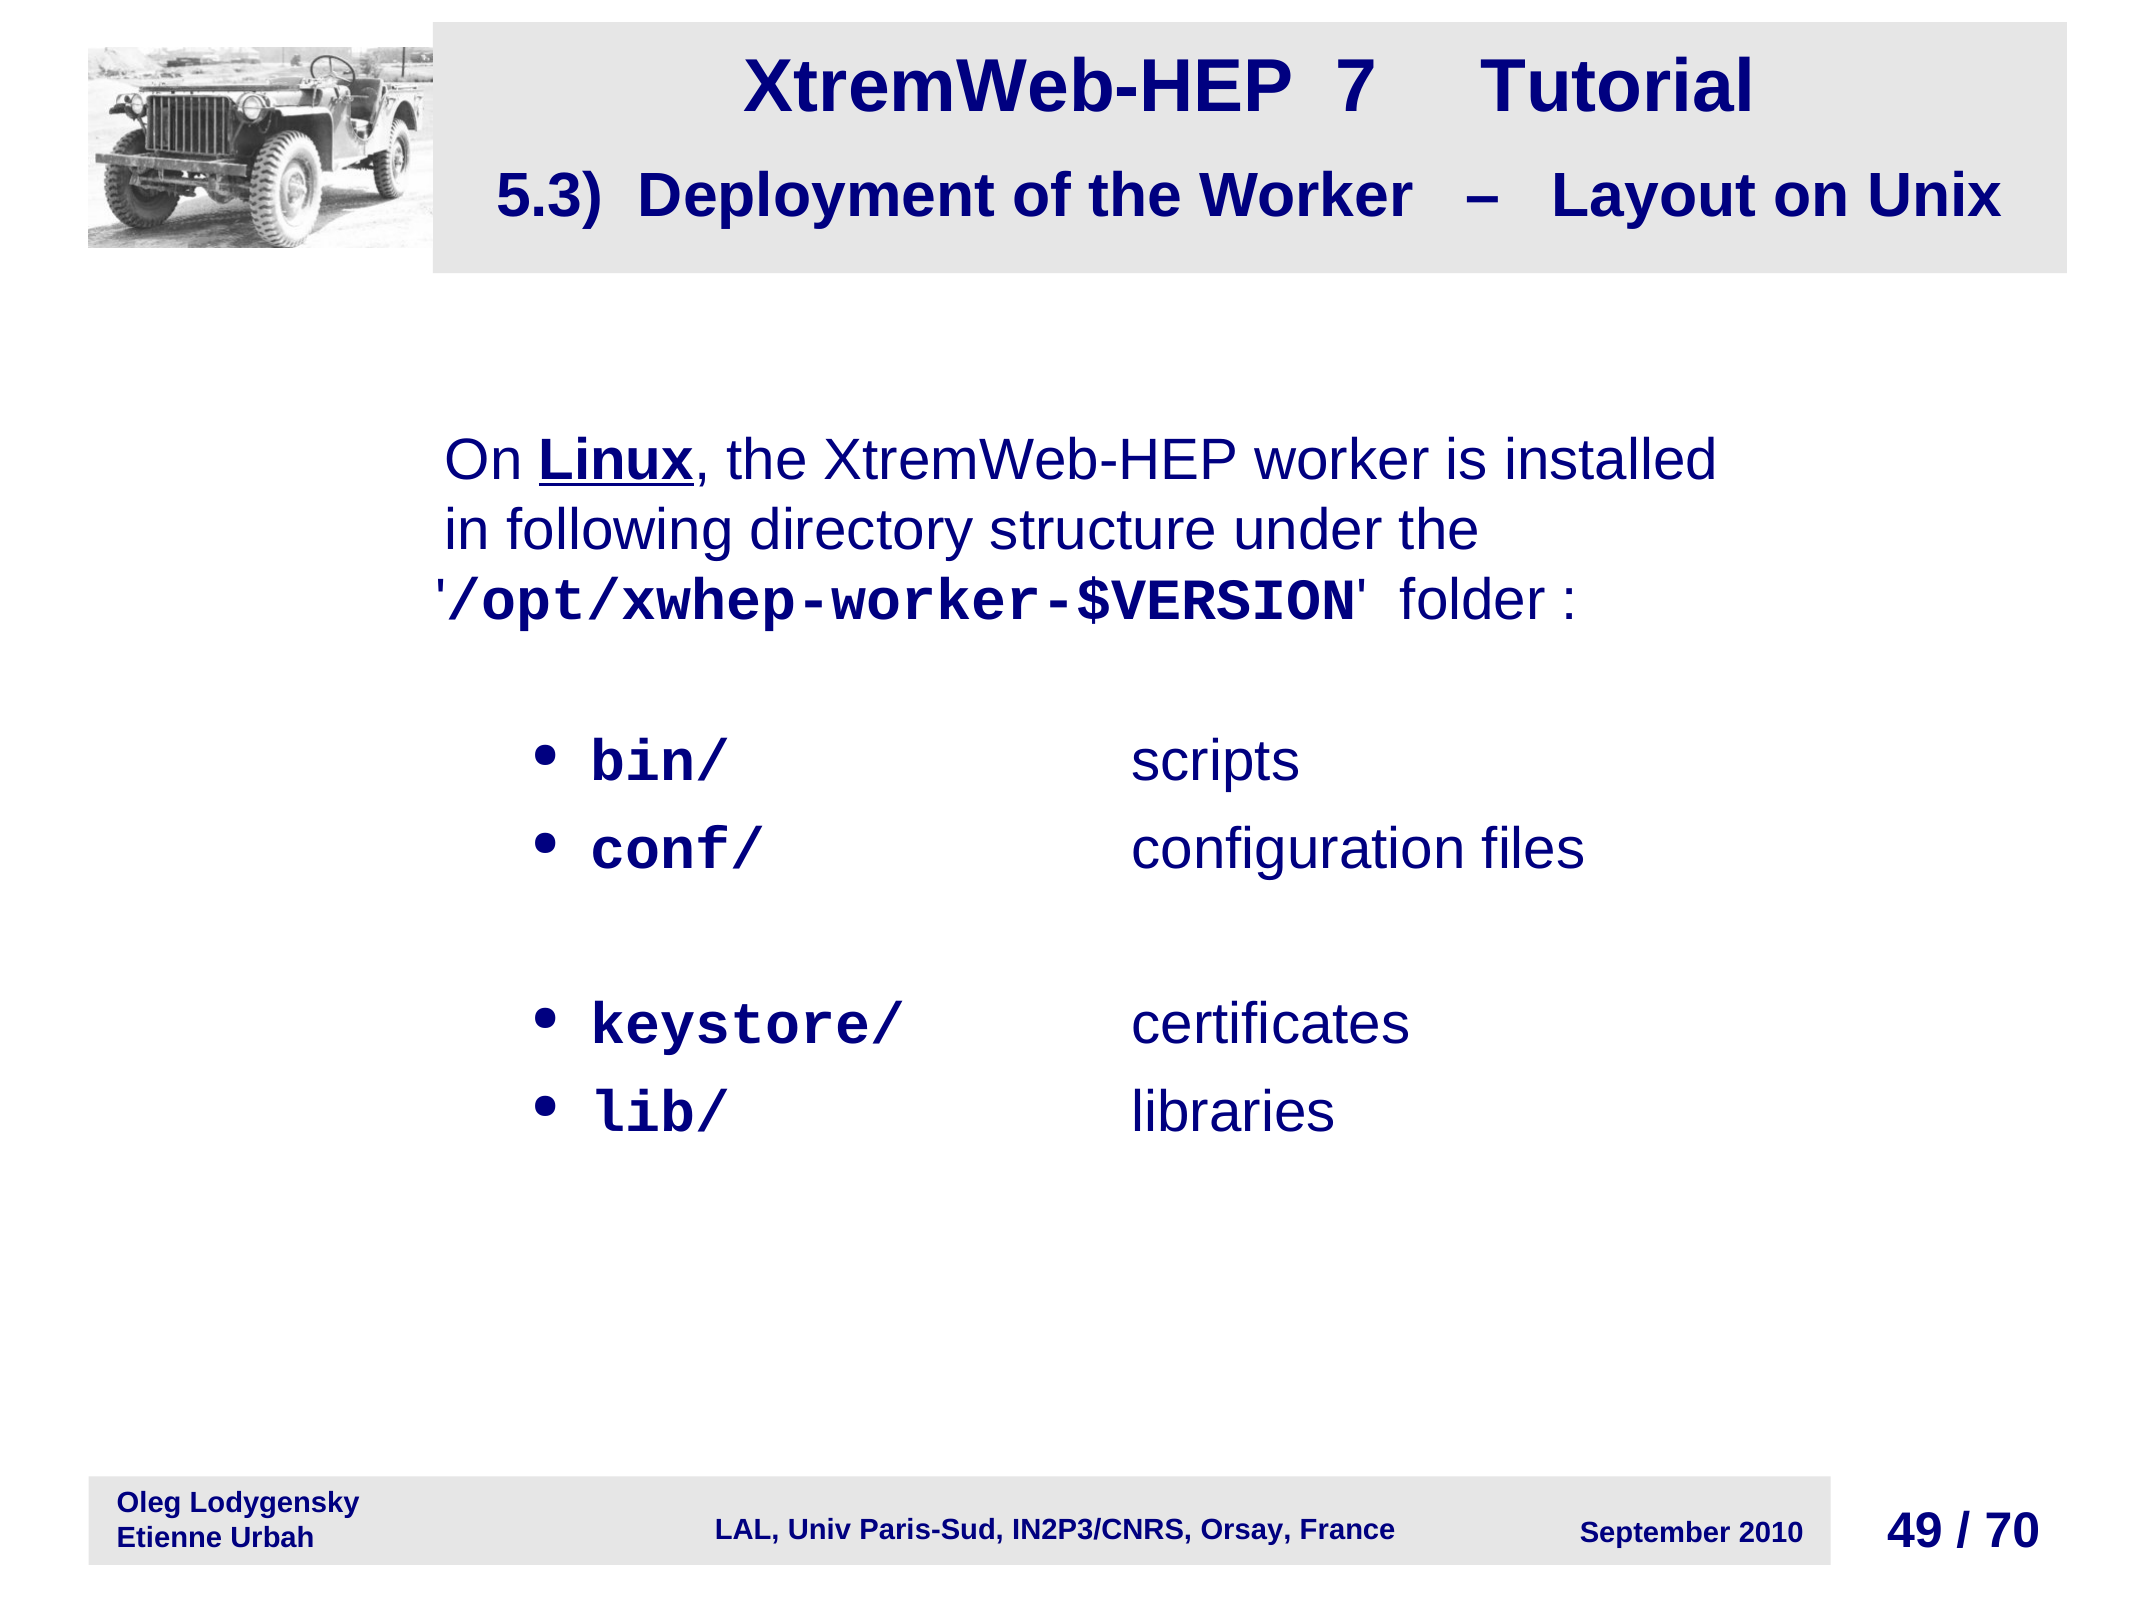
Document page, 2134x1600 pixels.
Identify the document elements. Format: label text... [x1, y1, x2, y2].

text_box bin/ conf/ keystore/ lib/ [531, 650, 916, 1144]
picture [88, 47, 433, 248]
text_box On Linux, the XtremWeb-HEP worker is installed in following directory structure under the '/opt/xwhep-worker-$VERSION' folder : [435, 420, 1757, 650]
title 5.3) Deployment of the Worker – Layout on Unix [442, 118, 2067, 266]
text_box scripts configuration files certificates libraries [1122, 634, 1876, 1095]
